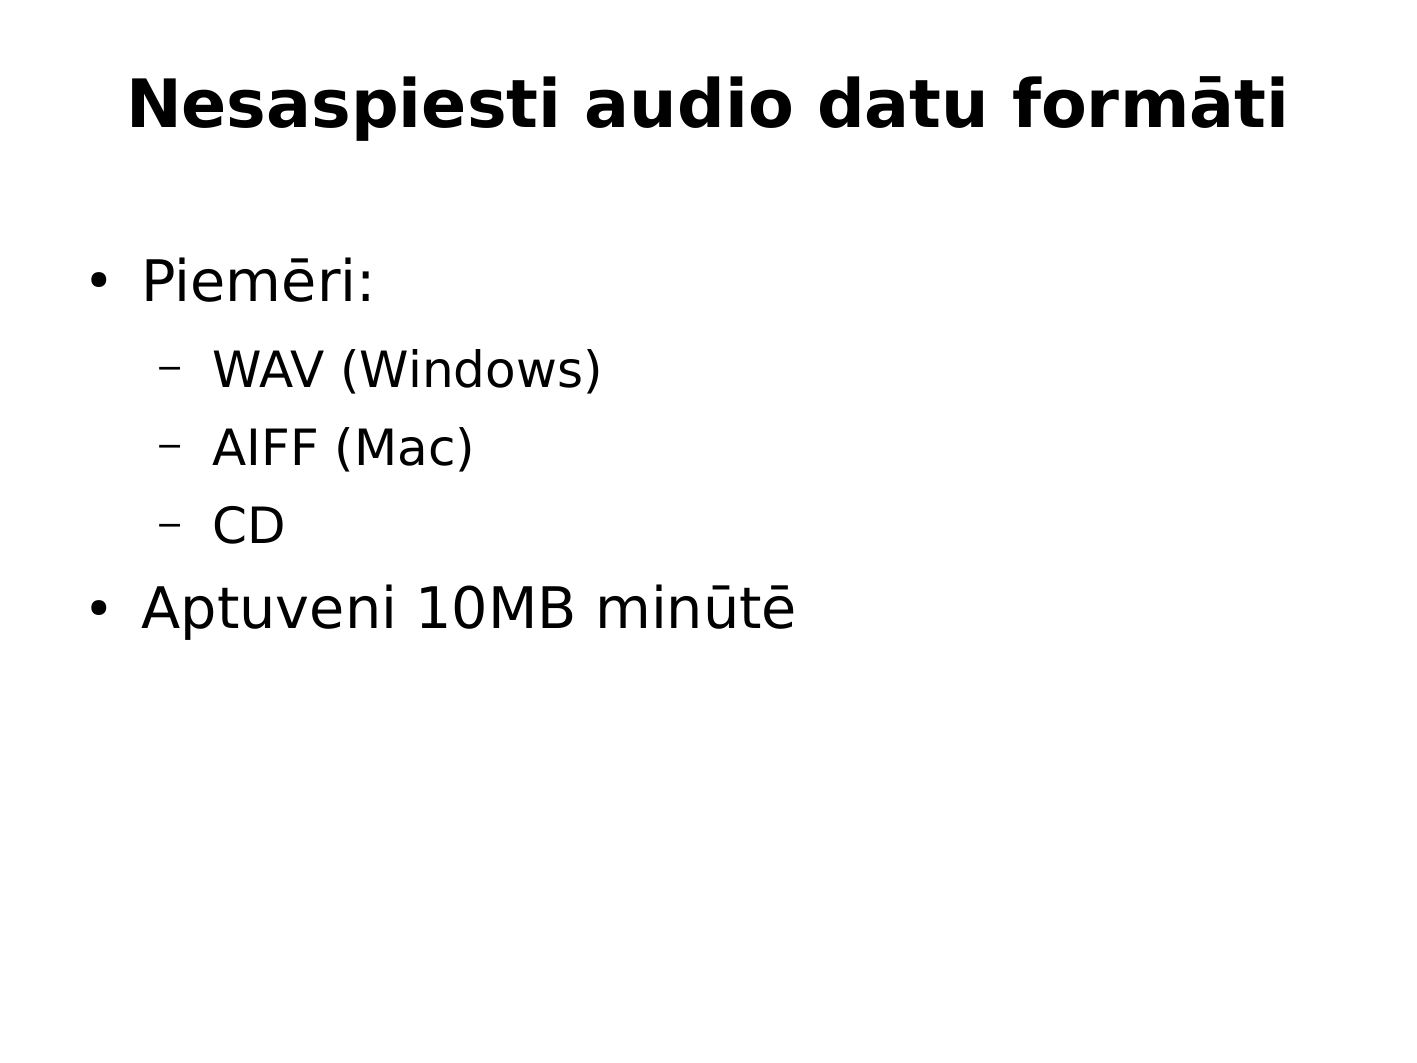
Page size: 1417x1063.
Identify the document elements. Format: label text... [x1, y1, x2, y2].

list Piemēri: WAV (Windows) AIFF (Mac) CD Aptuveni 10MB minūtē [70, 248, 1346, 865]
title Nesaspiesti audio datu formāti [70, 42, 1346, 167]
